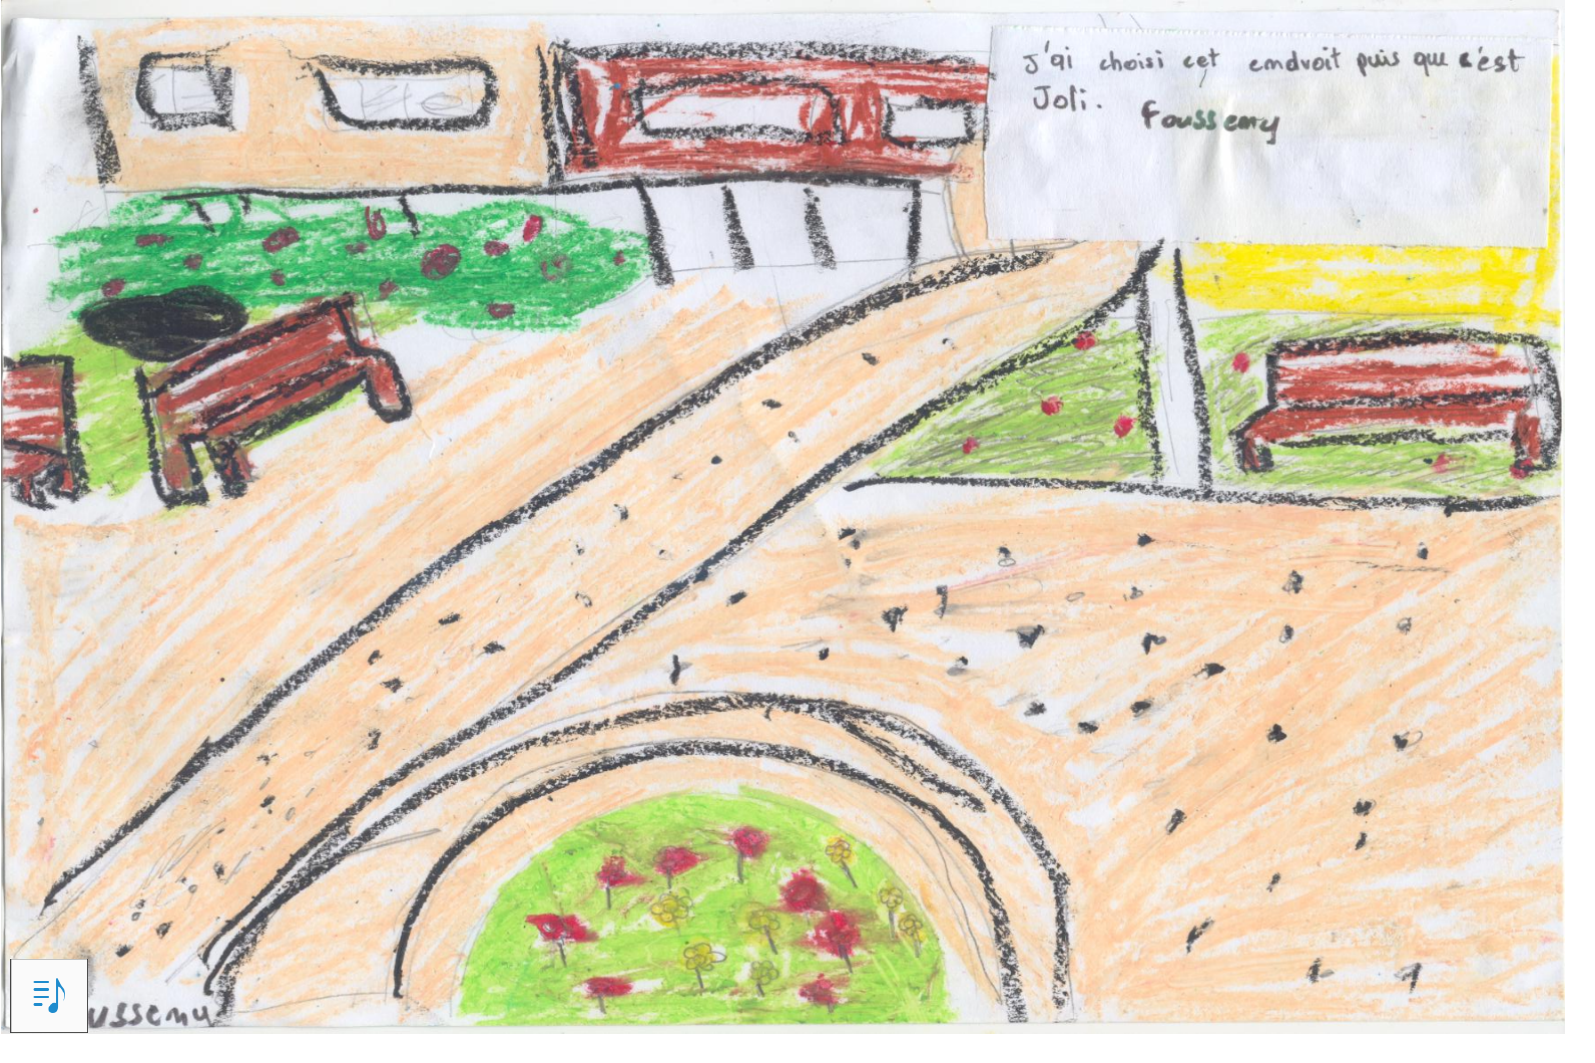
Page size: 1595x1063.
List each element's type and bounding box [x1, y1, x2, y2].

text_box [9, 957, 89, 1034]
picture [0, 0, 1565, 1034]
